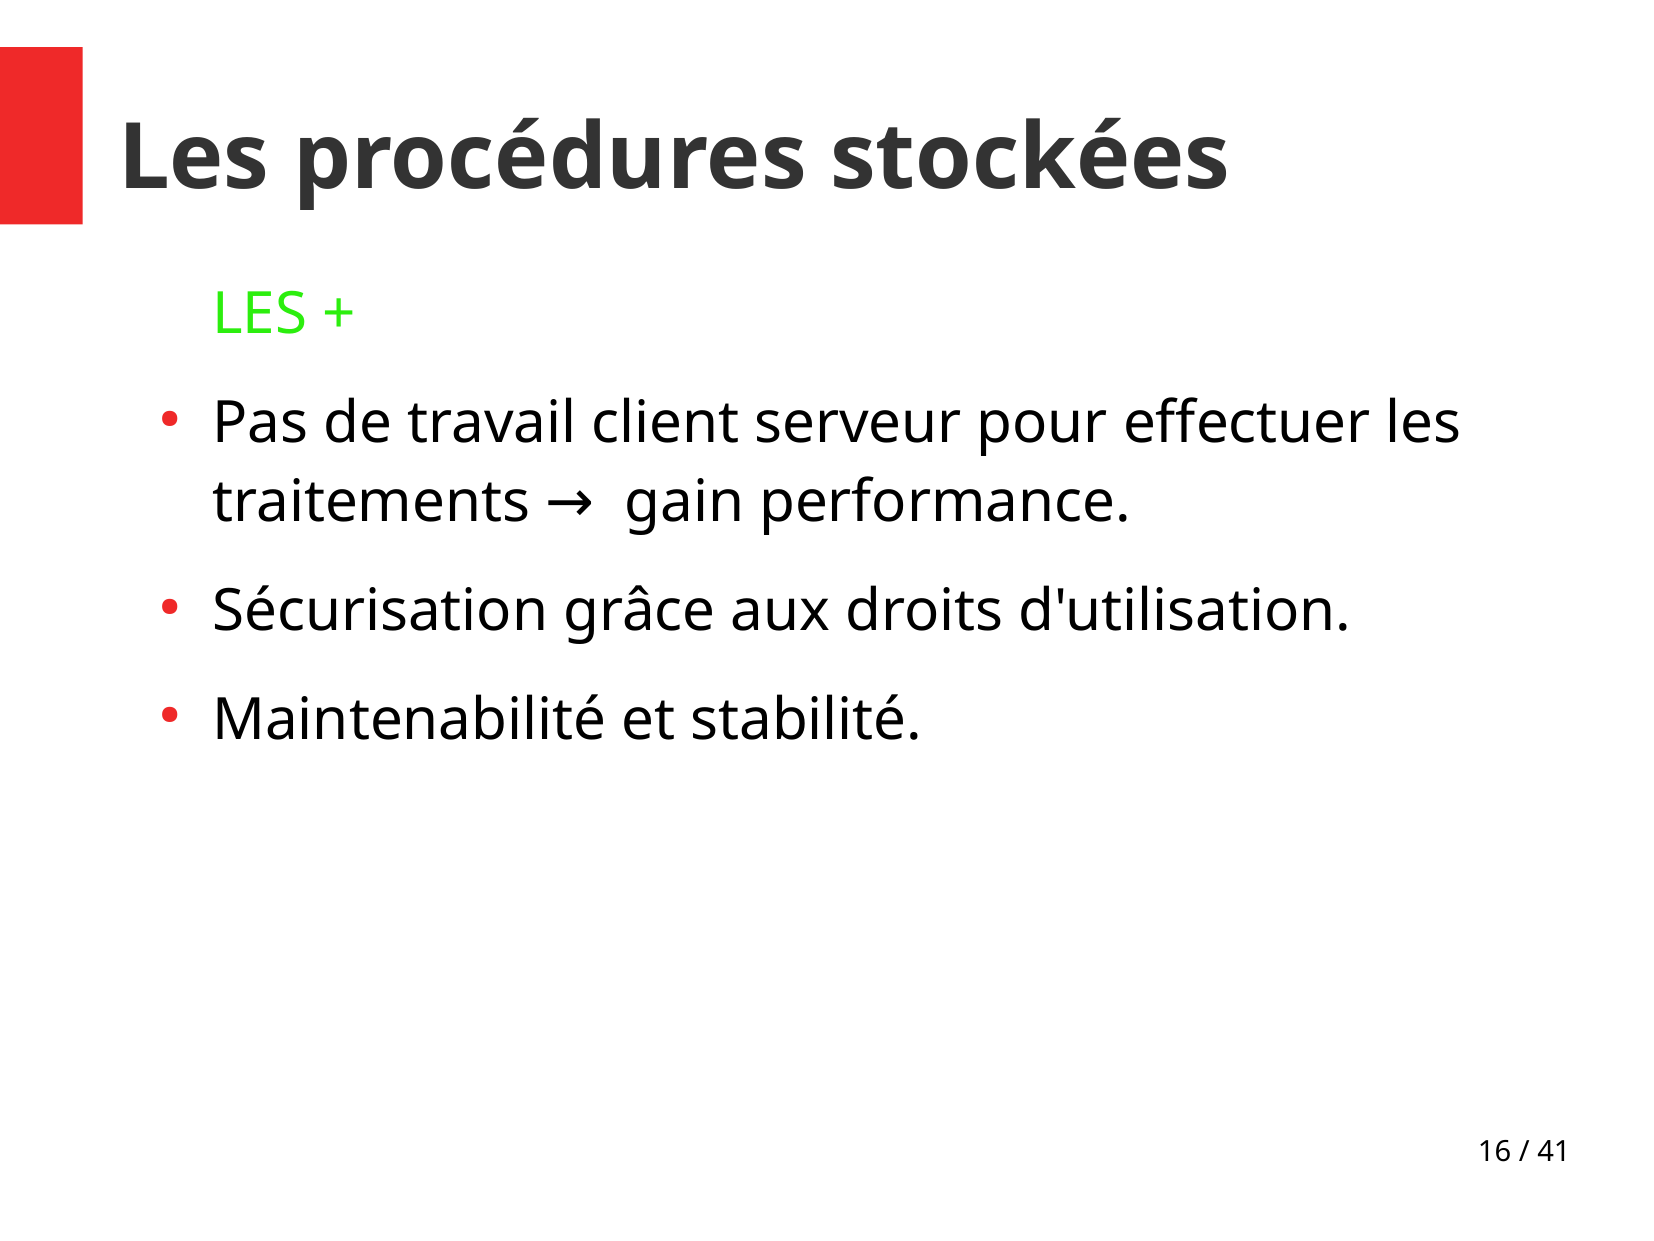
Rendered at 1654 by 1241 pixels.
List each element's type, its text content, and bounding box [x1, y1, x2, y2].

title Les procédures stockées [118, 49, 1571, 257]
list LES + Pas de travail client serveur pour effectuer les traitements → gain performance. Sécurisation grâce aux droits d'utilisation. Maintenabilité et stabilité. [141, 271, 1560, 991]
